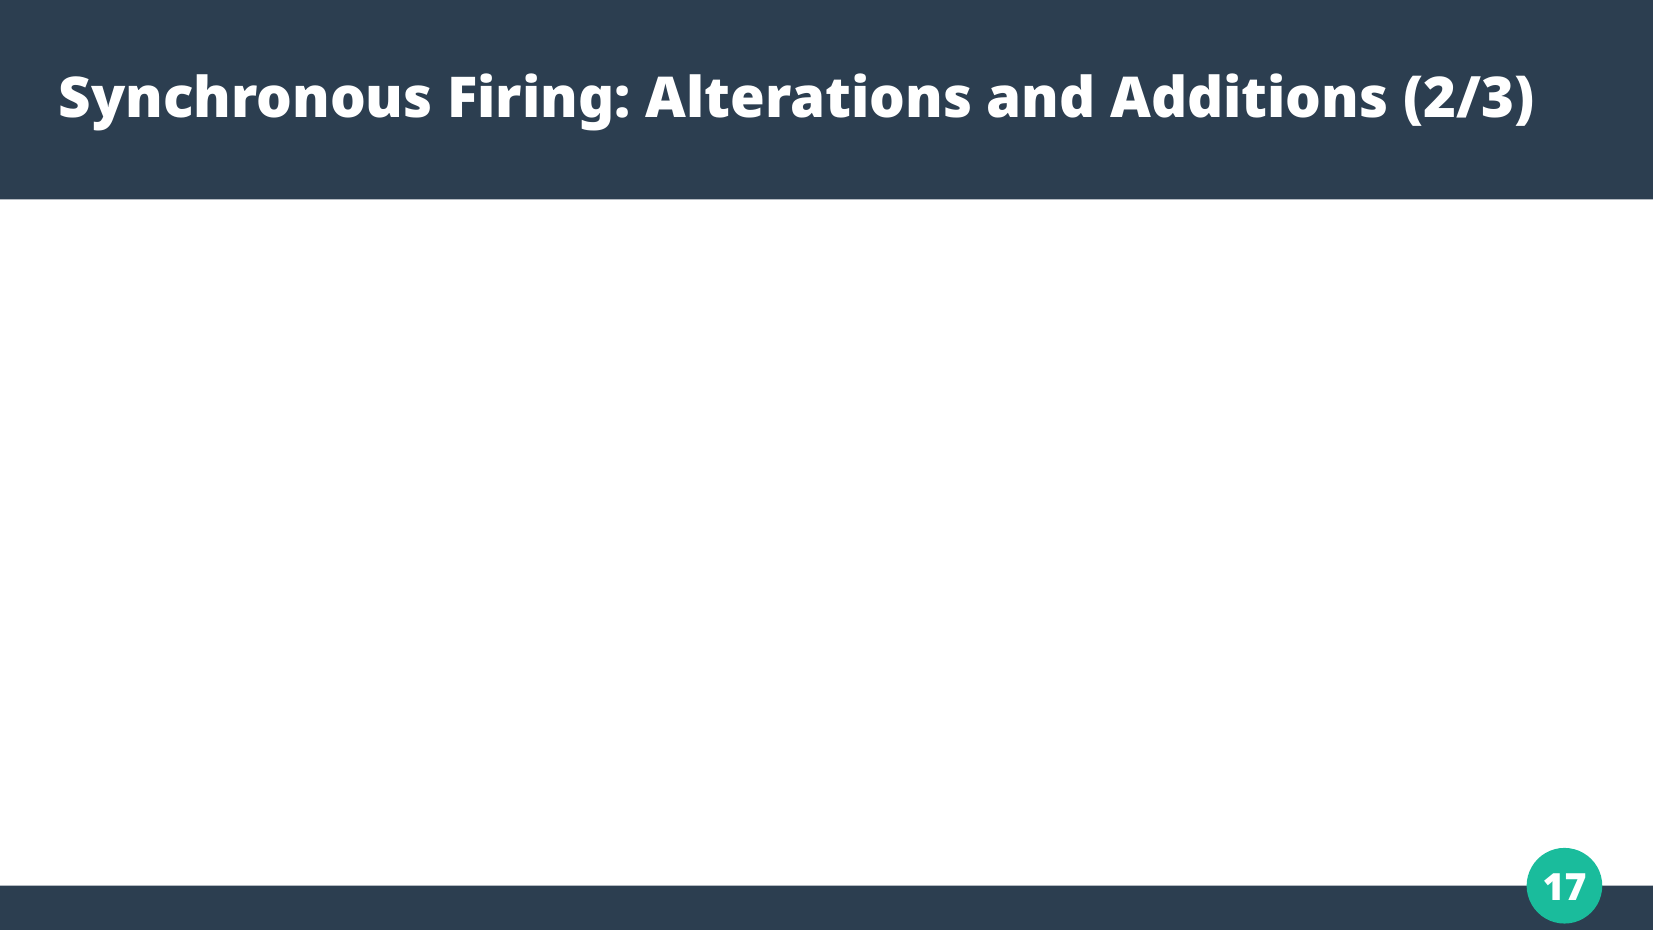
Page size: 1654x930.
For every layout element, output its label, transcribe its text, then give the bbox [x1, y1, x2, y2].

title Synchronous Firing: Alterations and Additions (2/3) [58, 36, 1594, 156]
